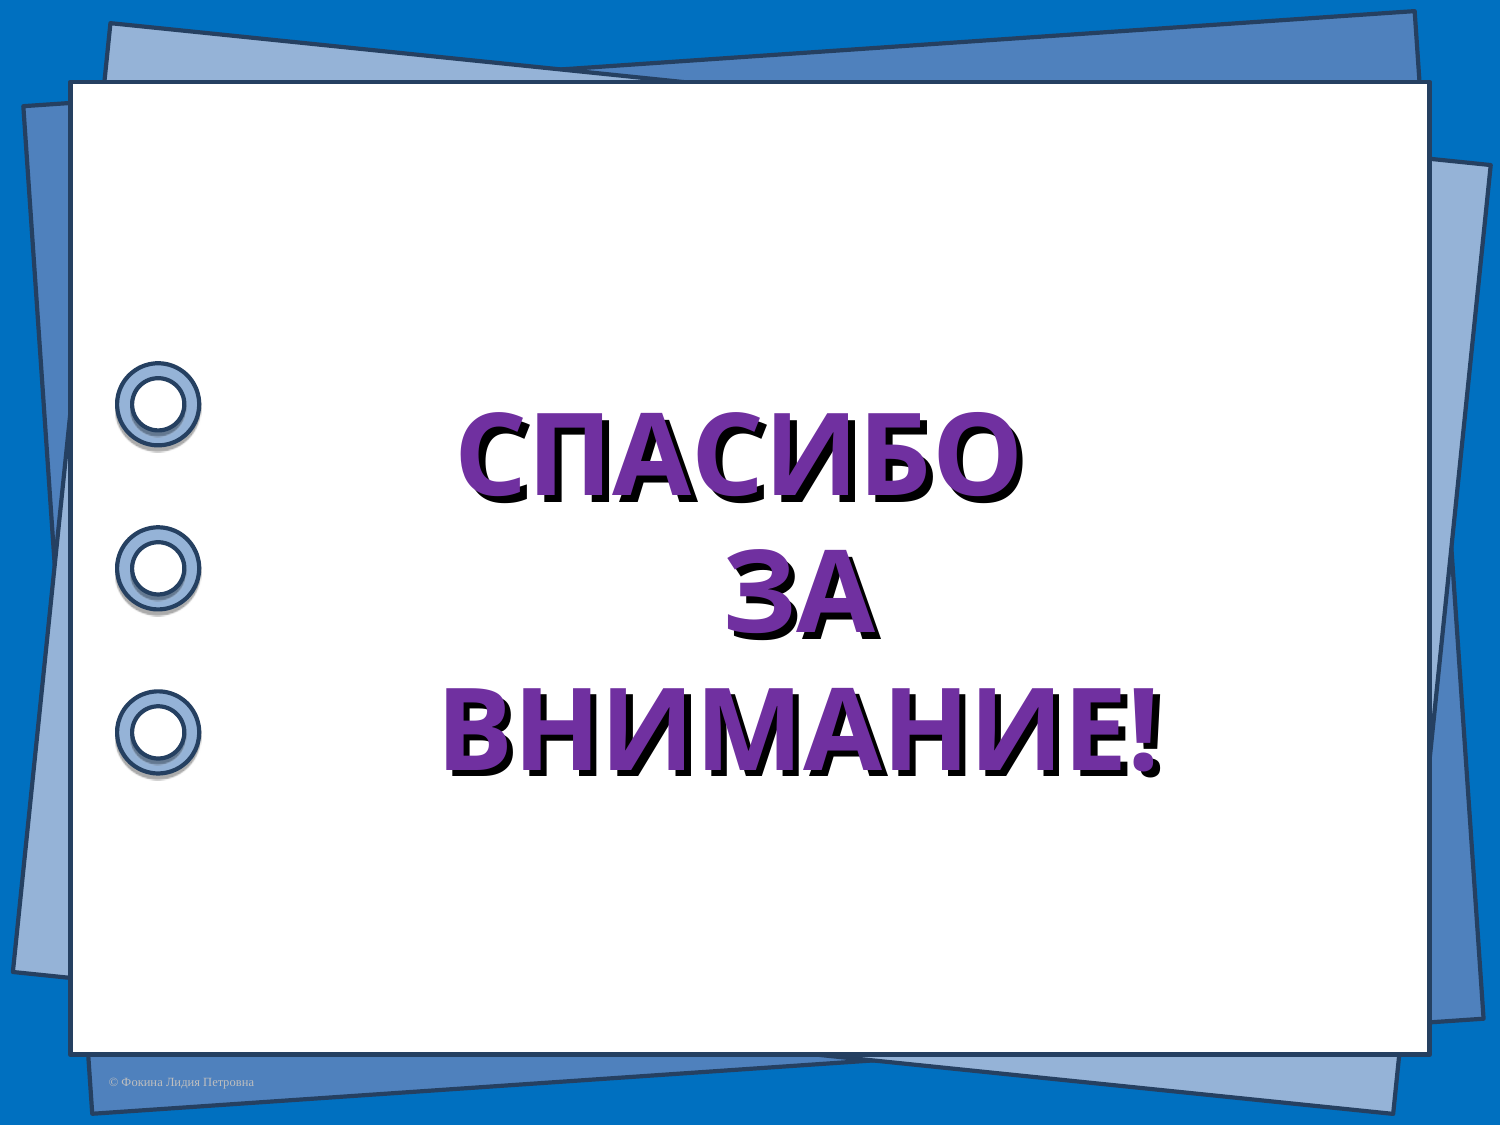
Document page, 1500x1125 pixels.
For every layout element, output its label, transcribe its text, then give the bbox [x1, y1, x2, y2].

text_box СПАСИБО ЗА ВНИМАНИЕ! [375, 373, 1222, 801]
